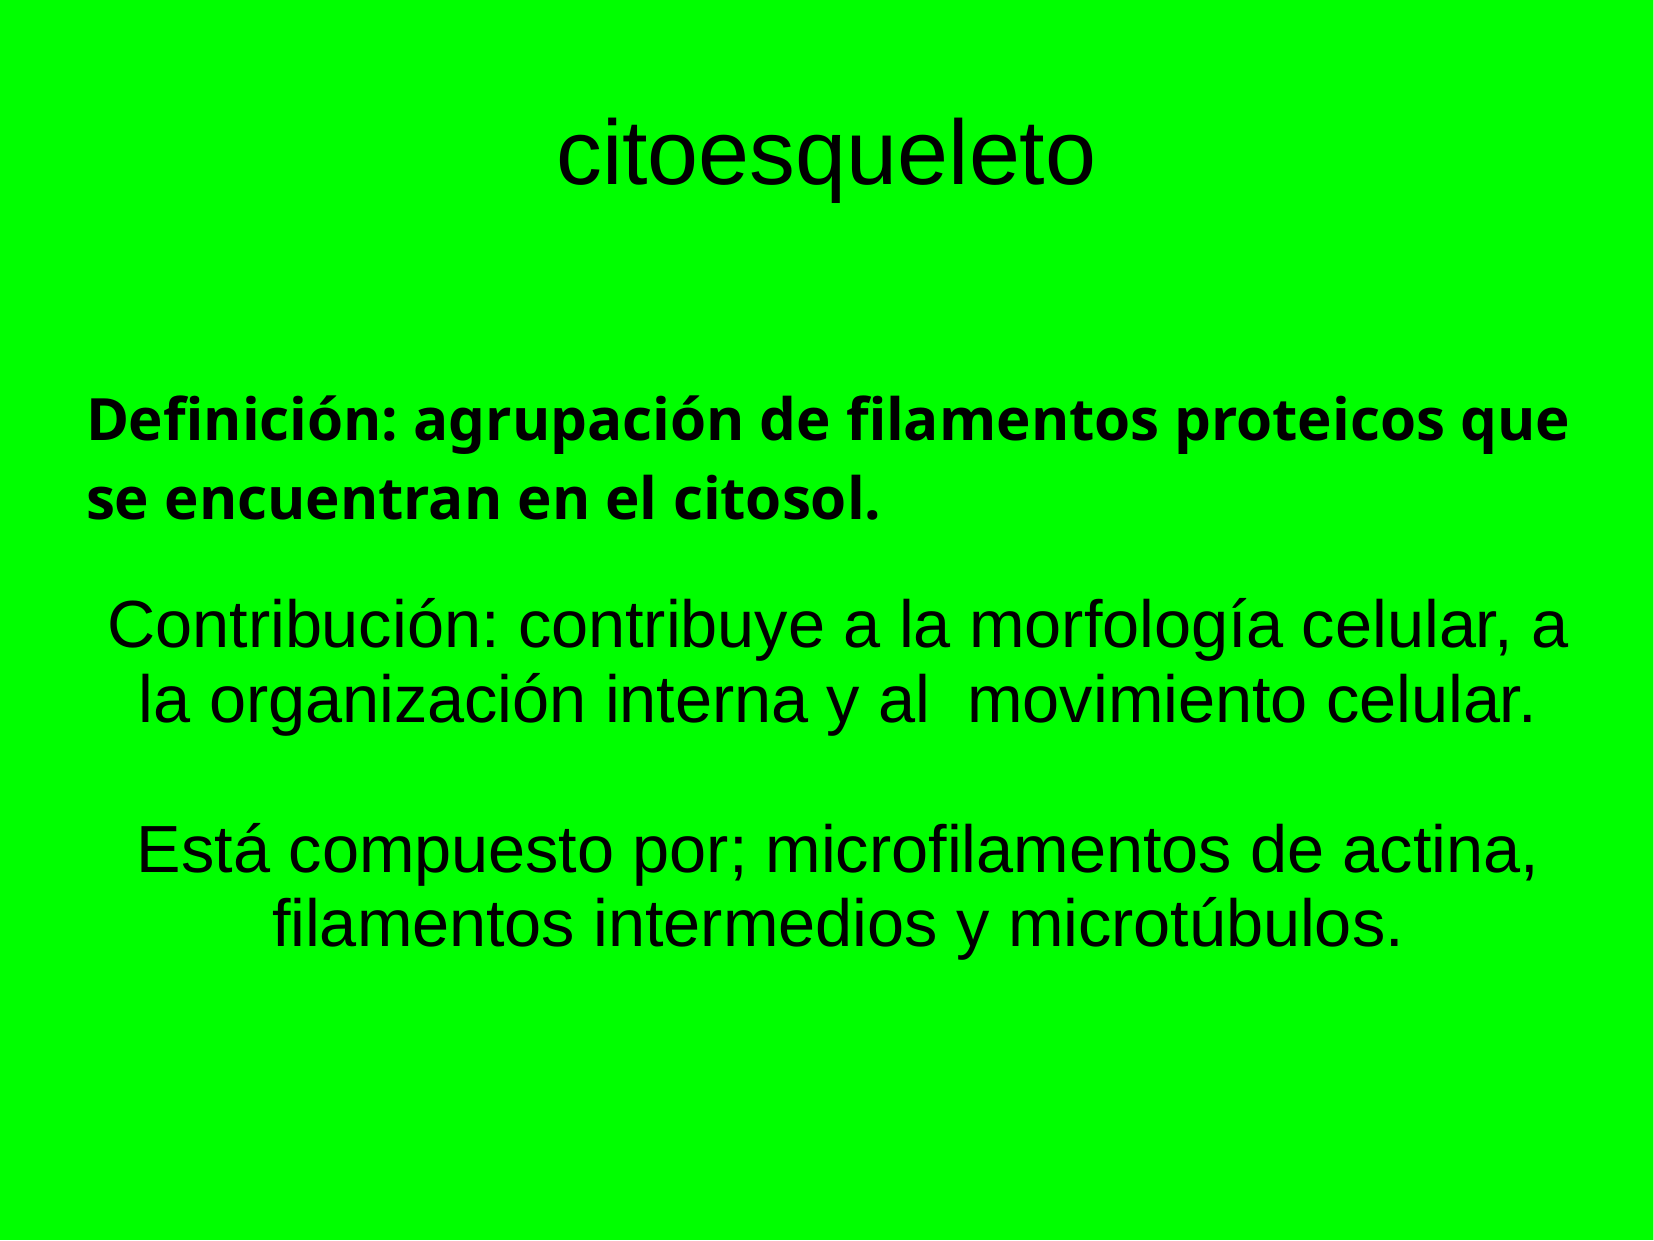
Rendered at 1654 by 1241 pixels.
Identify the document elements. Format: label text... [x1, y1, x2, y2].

subtitle Contribución: contribuye a la morfología celular, a la organización interna y al movimiento celular. Está compuesto por; microfilamentos de actina, filamentos intermedios y microtúbulos. [82, 290, 1595, 1109]
title citoesqueleto [82, 49, 1571, 257]
text_box Definición: agrupación de filamentos proteicos que se encuentran en el citosol. [86, 295, 1572, 621]
